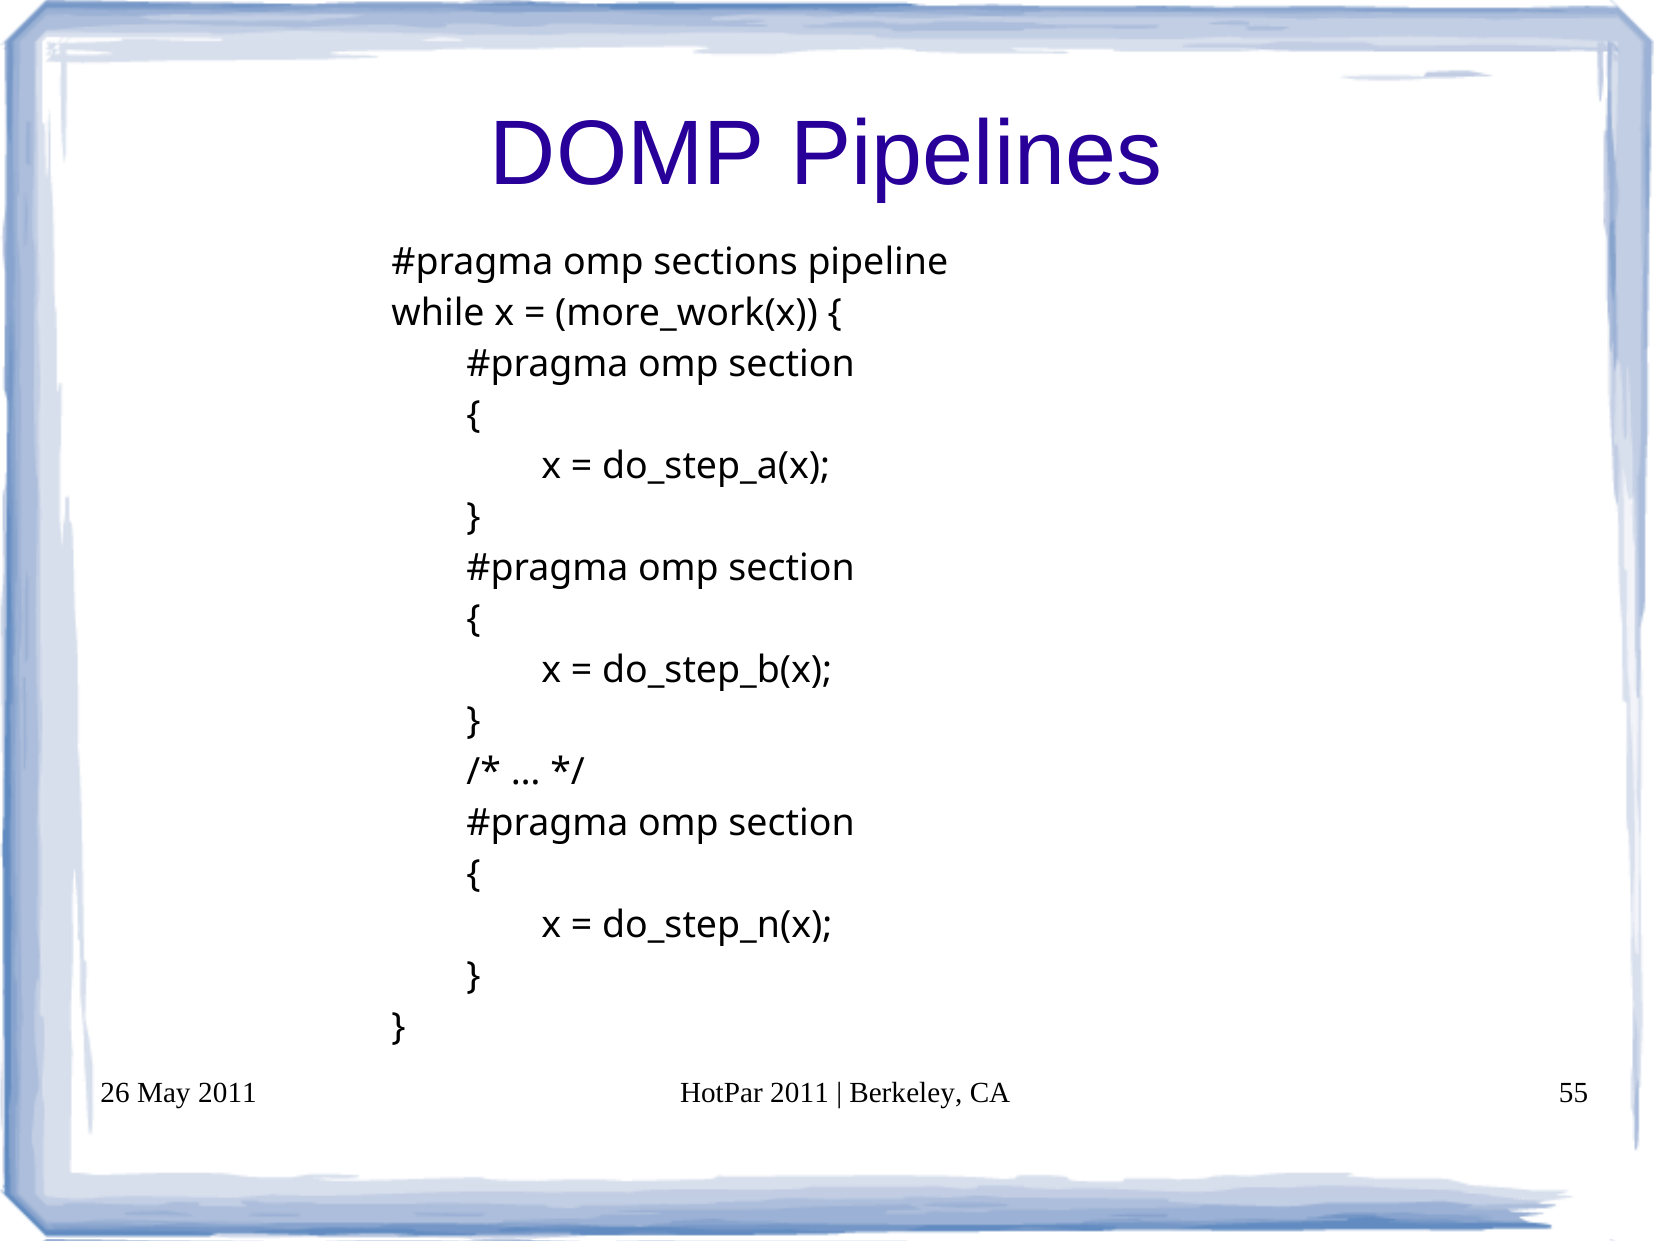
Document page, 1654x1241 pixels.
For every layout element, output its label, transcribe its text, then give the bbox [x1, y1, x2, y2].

picture [0, 0, 1654, 1241]
title DOMP Pipelines [82, 56, 1571, 250]
text_box #pragma omp sections pipeline while x = (more_work(x)) { #pragma omp section { x = do_step_a(x); } #pragma omp section { x = do_step_b(x); } /* … */ #pragma omp section { x = do_step_n(x); } } [376, 227, 1277, 1079]
